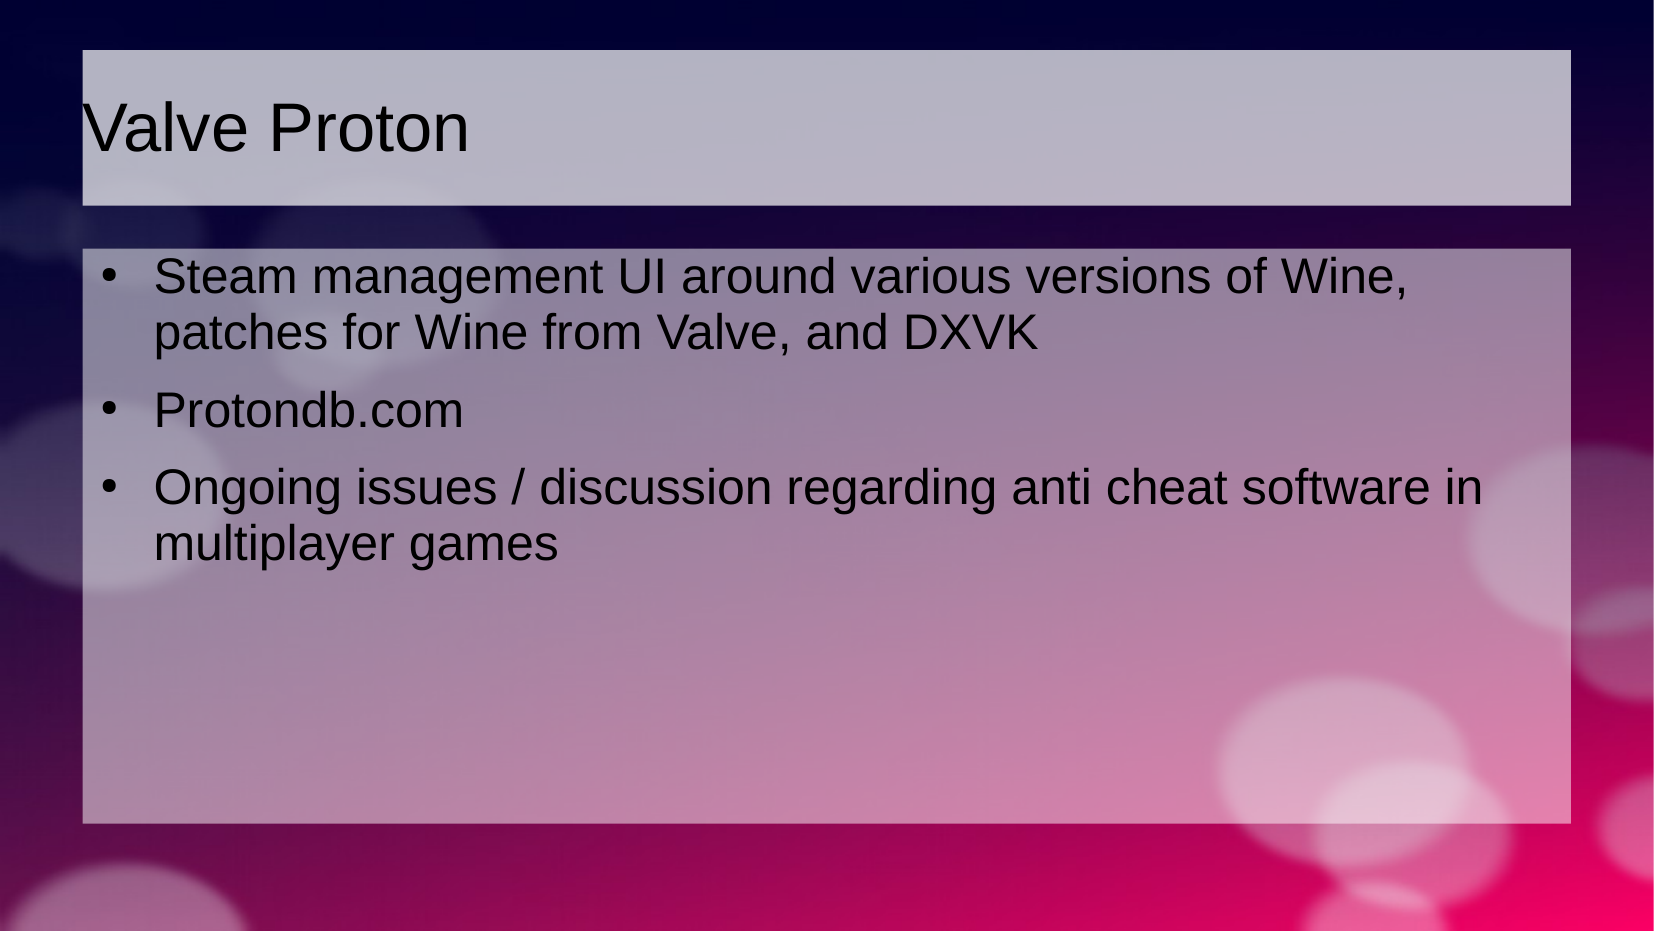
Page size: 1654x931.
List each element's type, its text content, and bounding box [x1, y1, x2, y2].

list Steam management UI around various versions of Wine, patches for Wine from Valve, and DXVK Protondb.com Ongoing issues / discussion regarding anti cheat software in multiplayer games [82, 248, 1571, 824]
picture [0, 0, 1654, 931]
title Valve Proton [82, 50, 1571, 206]
